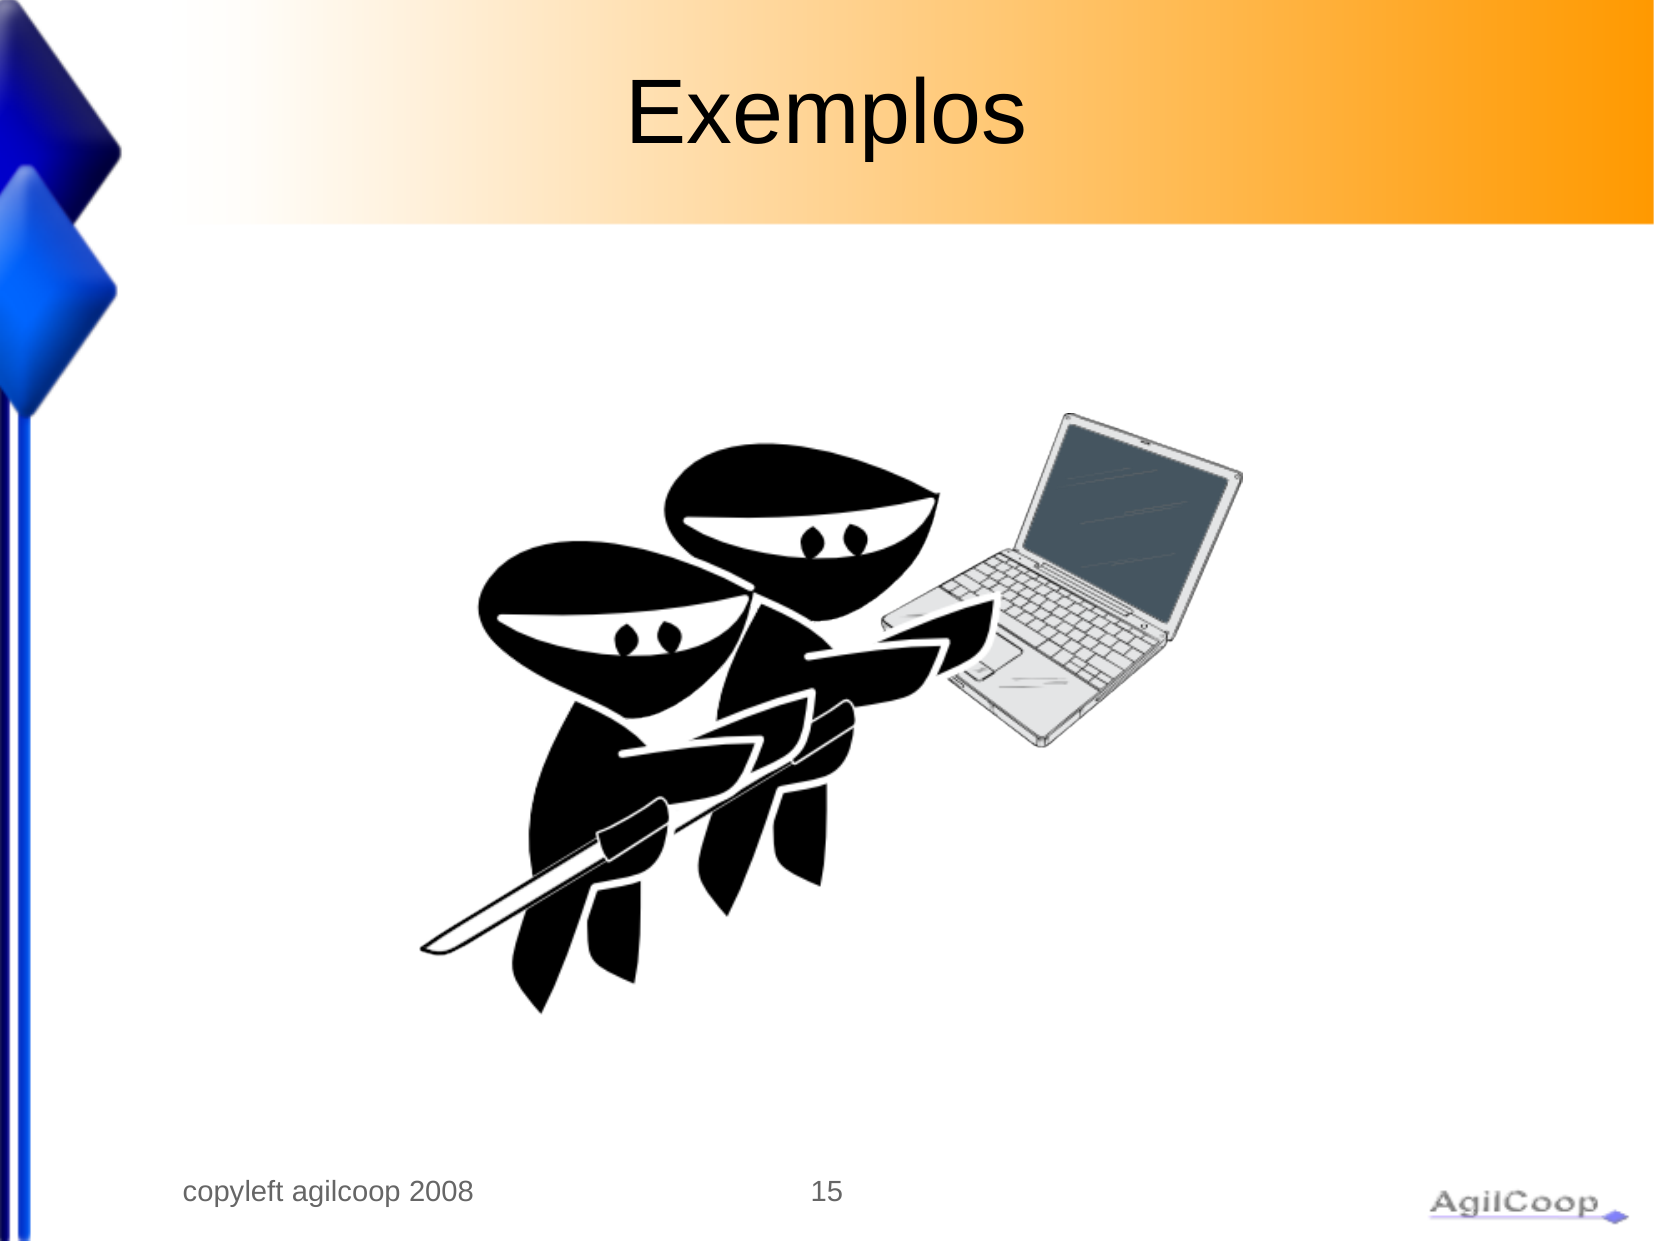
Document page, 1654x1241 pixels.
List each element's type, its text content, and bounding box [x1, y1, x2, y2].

title Exemplos [82, 8, 1571, 216]
picture [0, 0, 1654, 1241]
